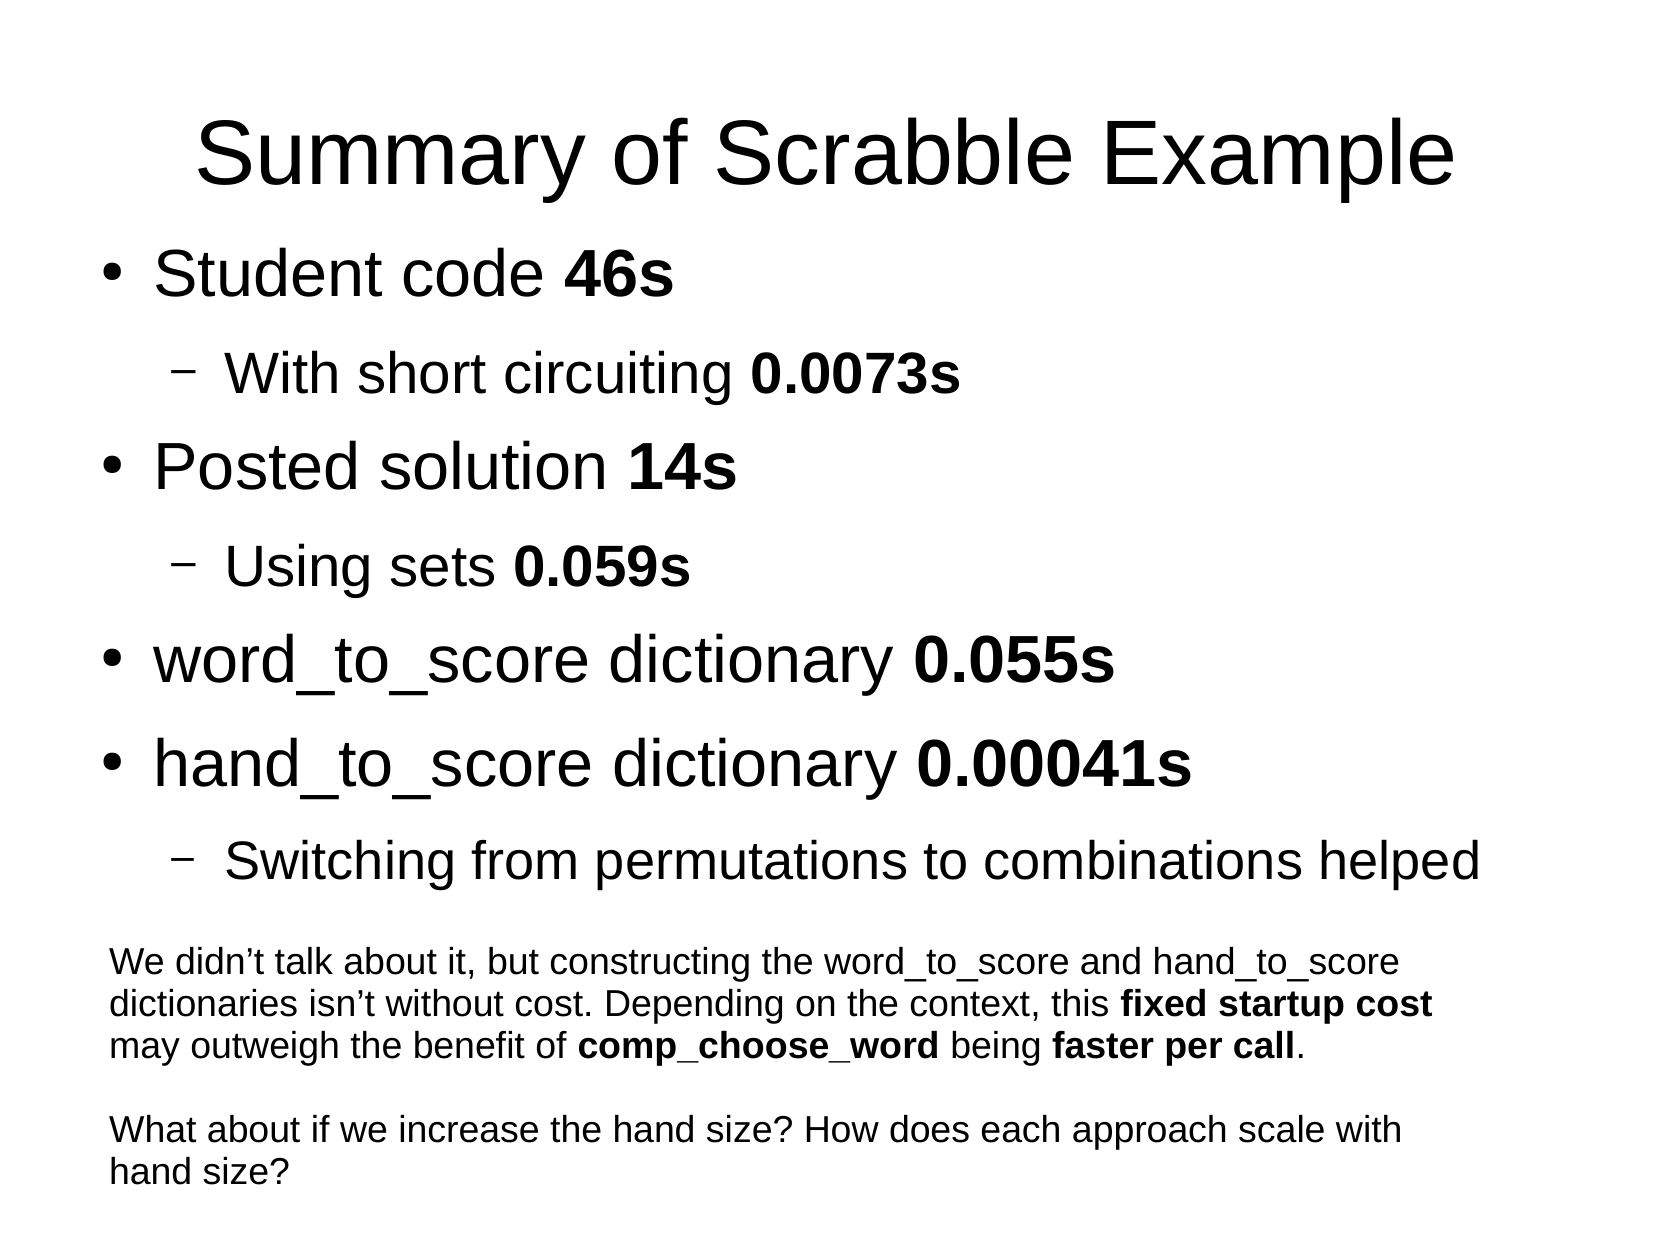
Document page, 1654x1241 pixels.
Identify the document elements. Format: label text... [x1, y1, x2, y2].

list Student code 46s With short circuiting 0.0073s Posted solution 14s Using sets 0.059s word_to_score dictionary 0.055s hand_to_score dictionary 0.00041s Switching from permutations to combinations helped [82, 236, 1571, 1010]
title Summary of Scrabble Example [82, 49, 1571, 236]
text_box We didn’t talk about it, but constructing the word_to_score and hand_to_score dictionaries isn’t without cost. Depending on the context, this fixed startup cost may outweigh the benefit of comp_choose_word being faster per call. What about if we increase the hand size? How does each approach scale with hand size? [94, 933, 1477, 1200]
